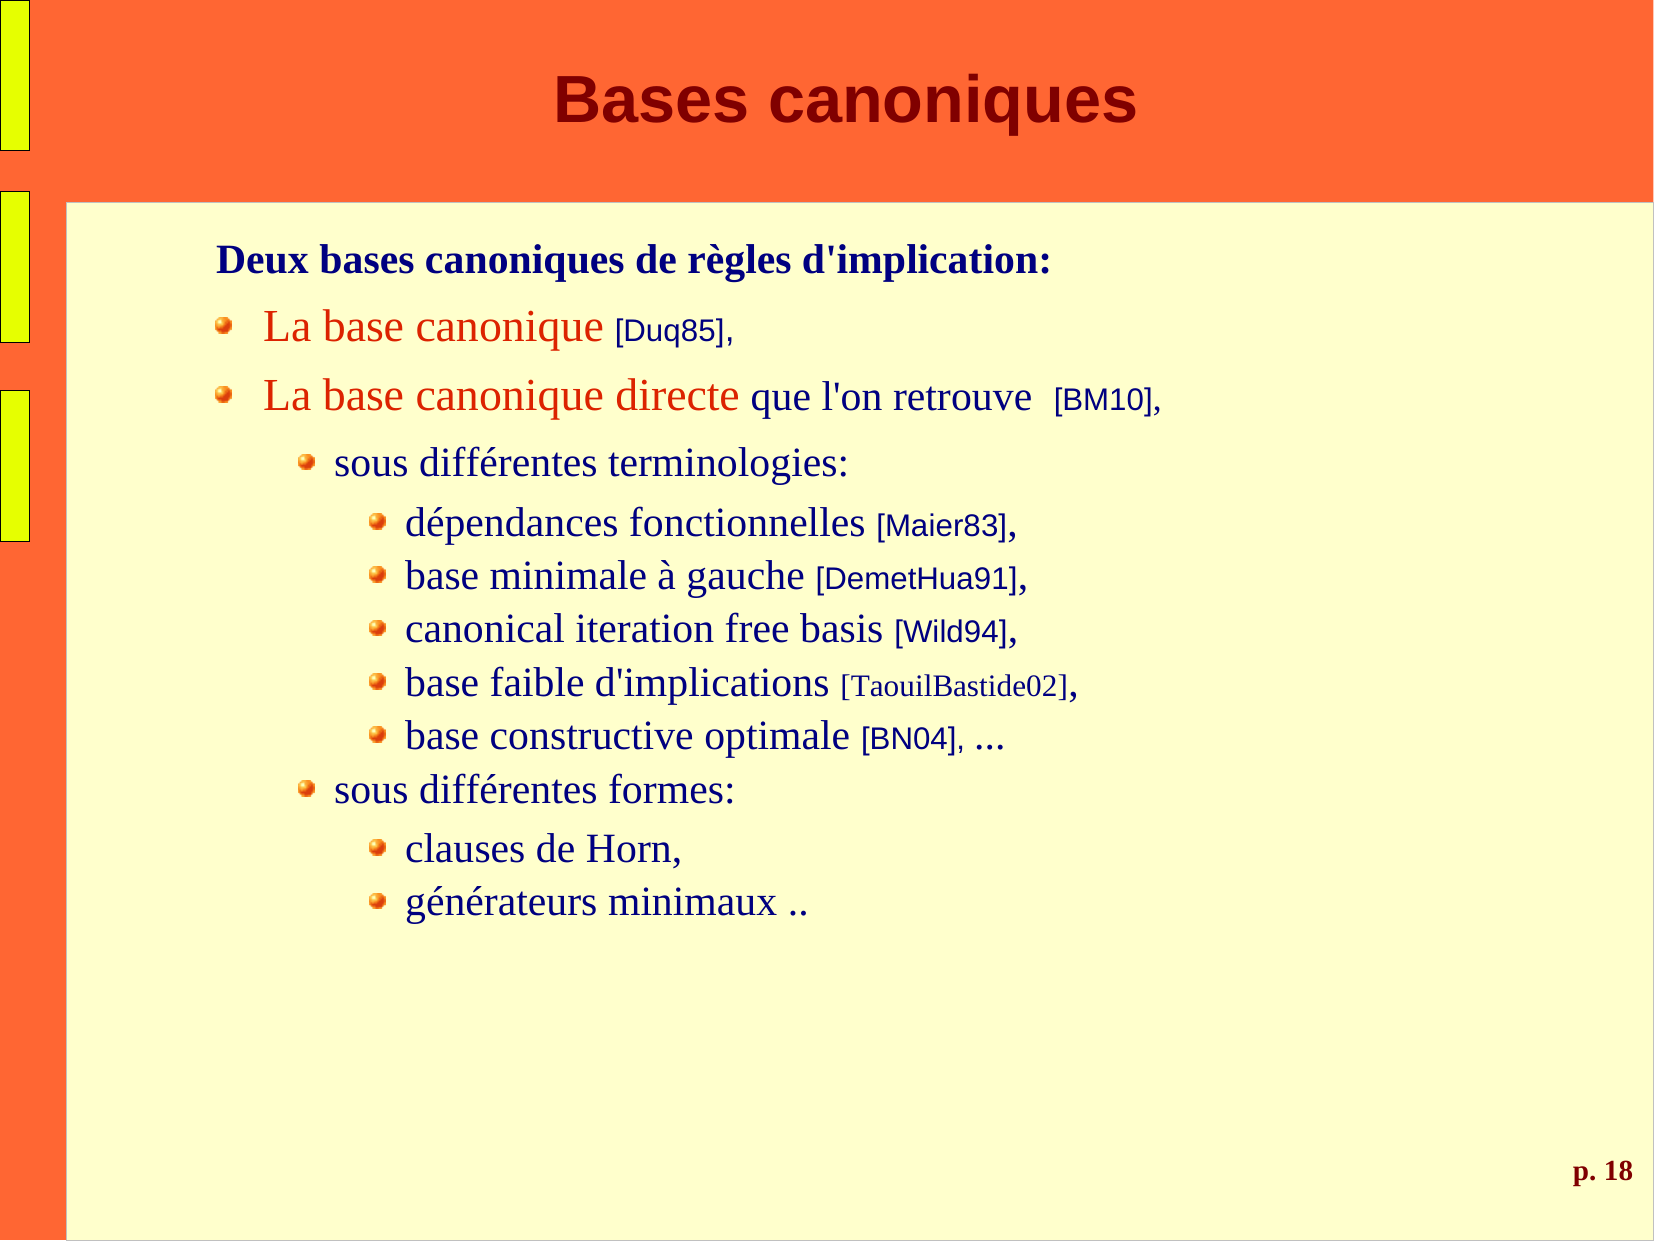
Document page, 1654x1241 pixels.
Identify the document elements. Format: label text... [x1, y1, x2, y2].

title Bases canoniques [98, 34, 1594, 166]
list Deux bases canoniques de règles d'implication: La base canonique [Duq85], La base canonique directe que l'on retrouve [BM10], sous différentes terminologies: dépendances fonctionnelles [Maier83], base minimale à gauche [DemetHua91], canonical iteration free basis [Wild94], base faible d'implications [TaouilBastide02], base constructive optimale [BN04], ... sous différentes formes: clauses de Horn, générateurs minimaux .. [121, 239, 1534, 1127]
